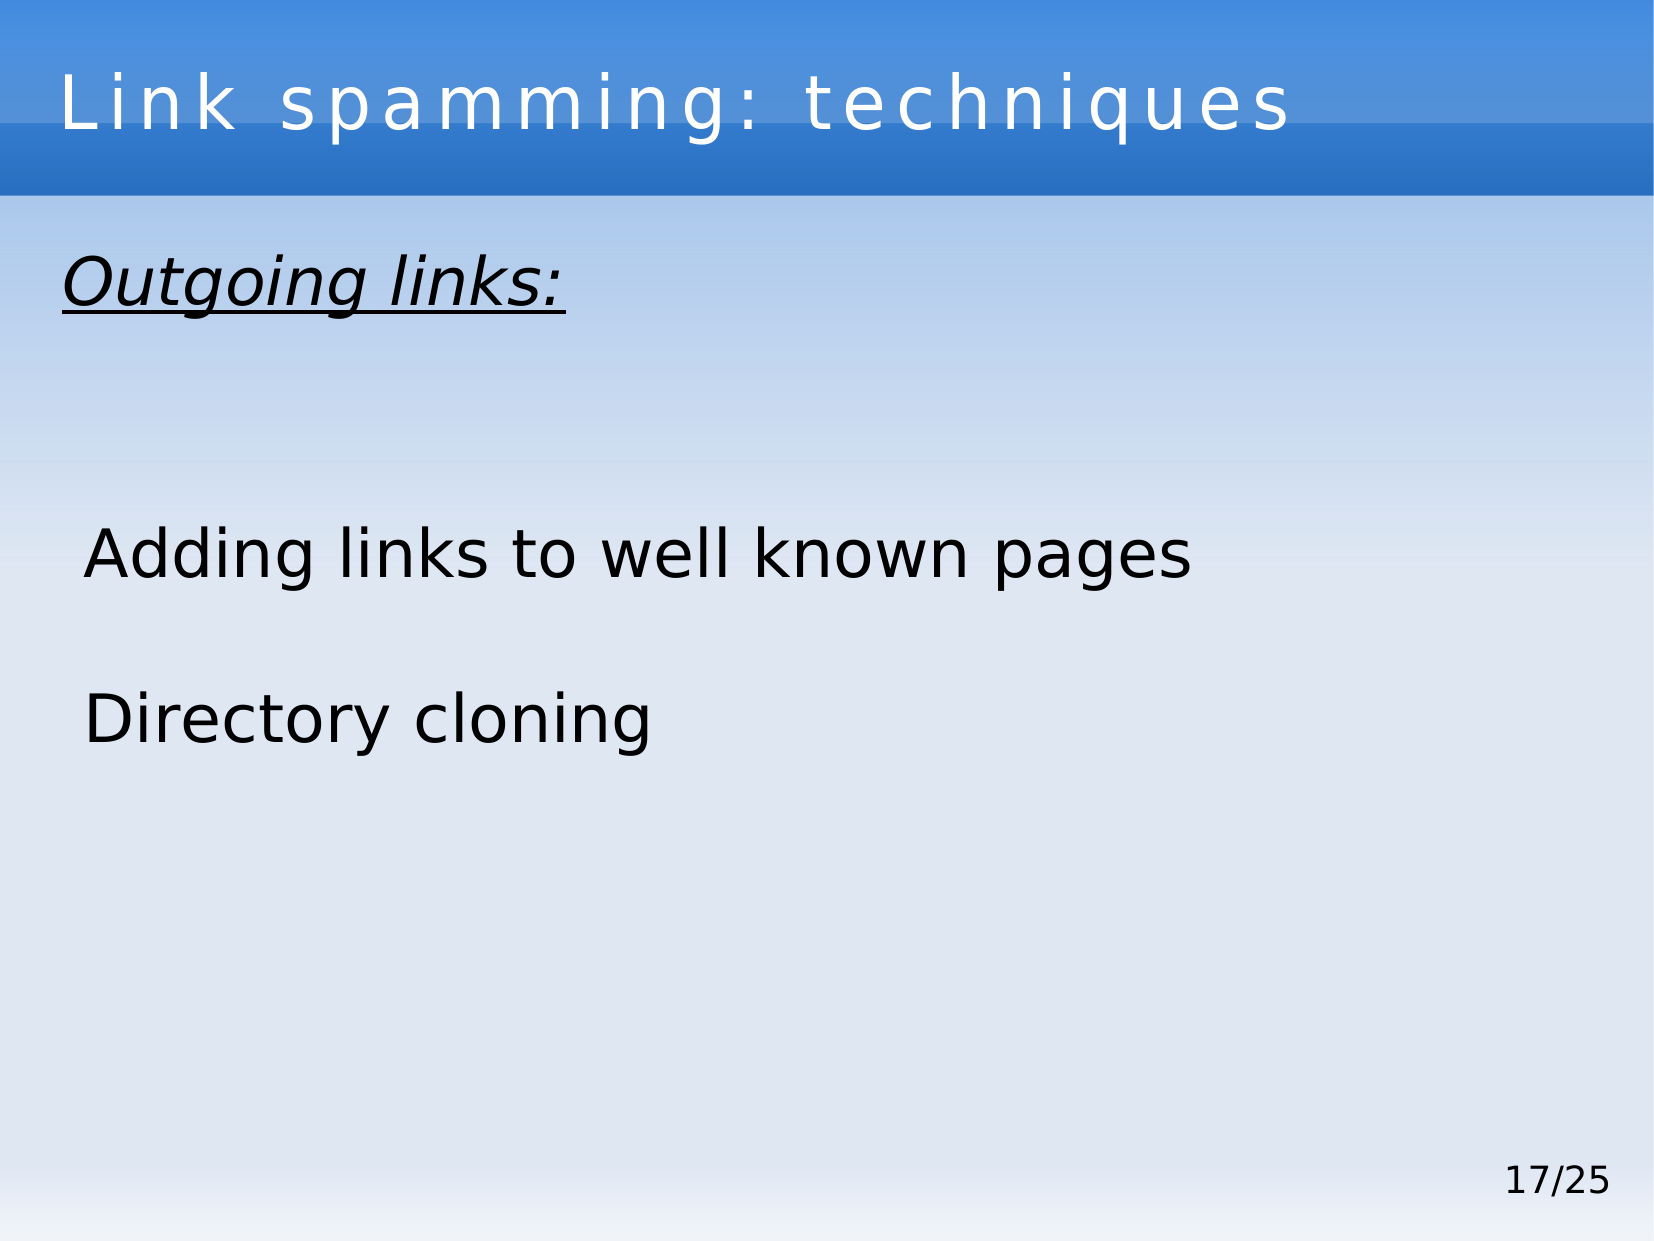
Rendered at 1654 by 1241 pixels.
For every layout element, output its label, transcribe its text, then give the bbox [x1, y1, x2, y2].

picture [0, 0, 1654, 1241]
text_box Outgoing links: [47, 236, 1613, 329]
title Link spamming: techniques [59, 29, 1625, 178]
text_box 17/25 [1455, 1151, 1627, 1210]
text_box Adding links to well known pages [47, 507, 1613, 601]
text_box Directory cloning [47, 673, 1613, 767]
